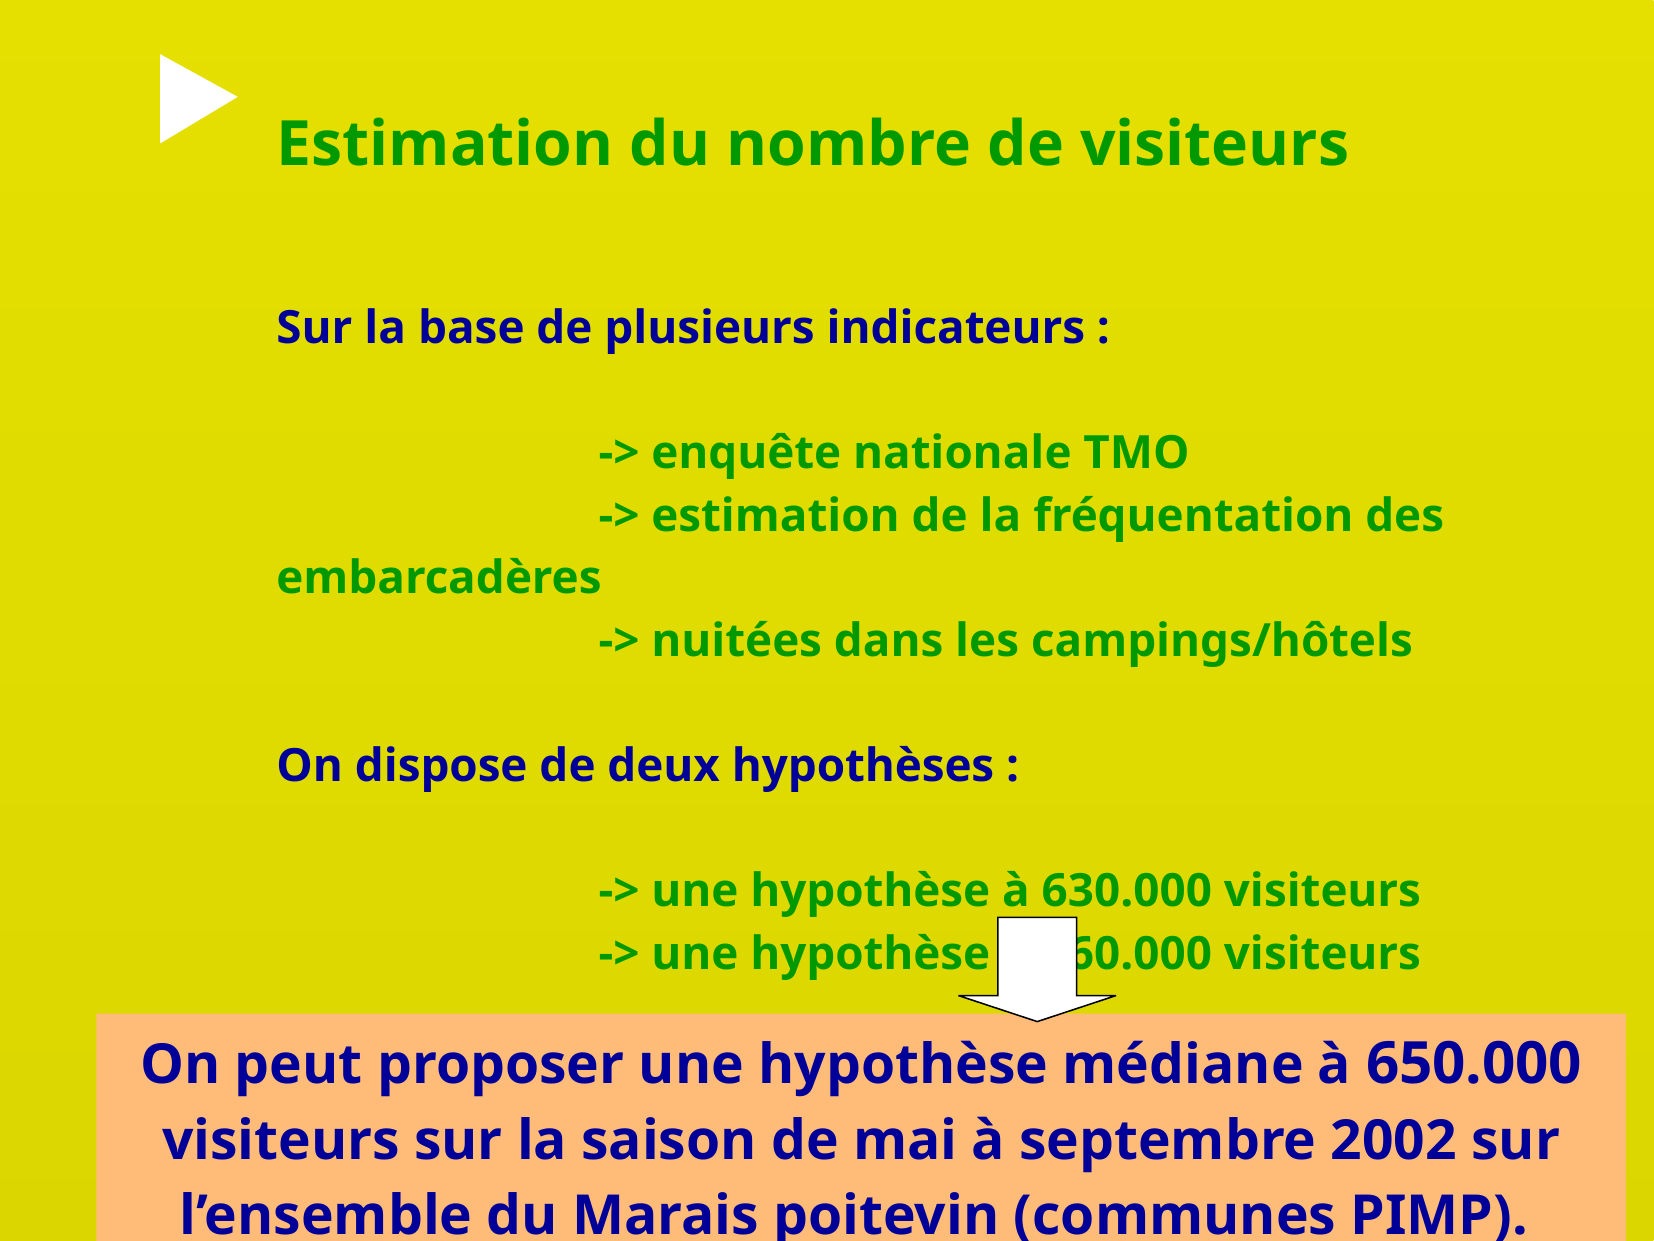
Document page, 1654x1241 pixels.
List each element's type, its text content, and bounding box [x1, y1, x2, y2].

text_box Estimation du nombre de visiteurs [261, 91, 1585, 192]
text_box [958, 917, 1117, 1022]
text_box Sur la base de plusieurs indicateurs : -> enquête nationale TMO -> estimation de la fréquentation des embarcadères -> nuitées dans les campings/hôtels On dispose de deux hypothèses : -> une hypothèse à 630.000 visiteurs -> une hypothèse à 660.000 visiteurs [261, 287, 1613, 991]
text_box On peut proposer une hypothèse médiane à 650.000 visiteurs sur la saison de mai à septembre 2002 sur l’ensemble du Marais poitevin (communes PIMP). [96, 1013, 1626, 1241]
text_box  [137, 57, 276, 165]
